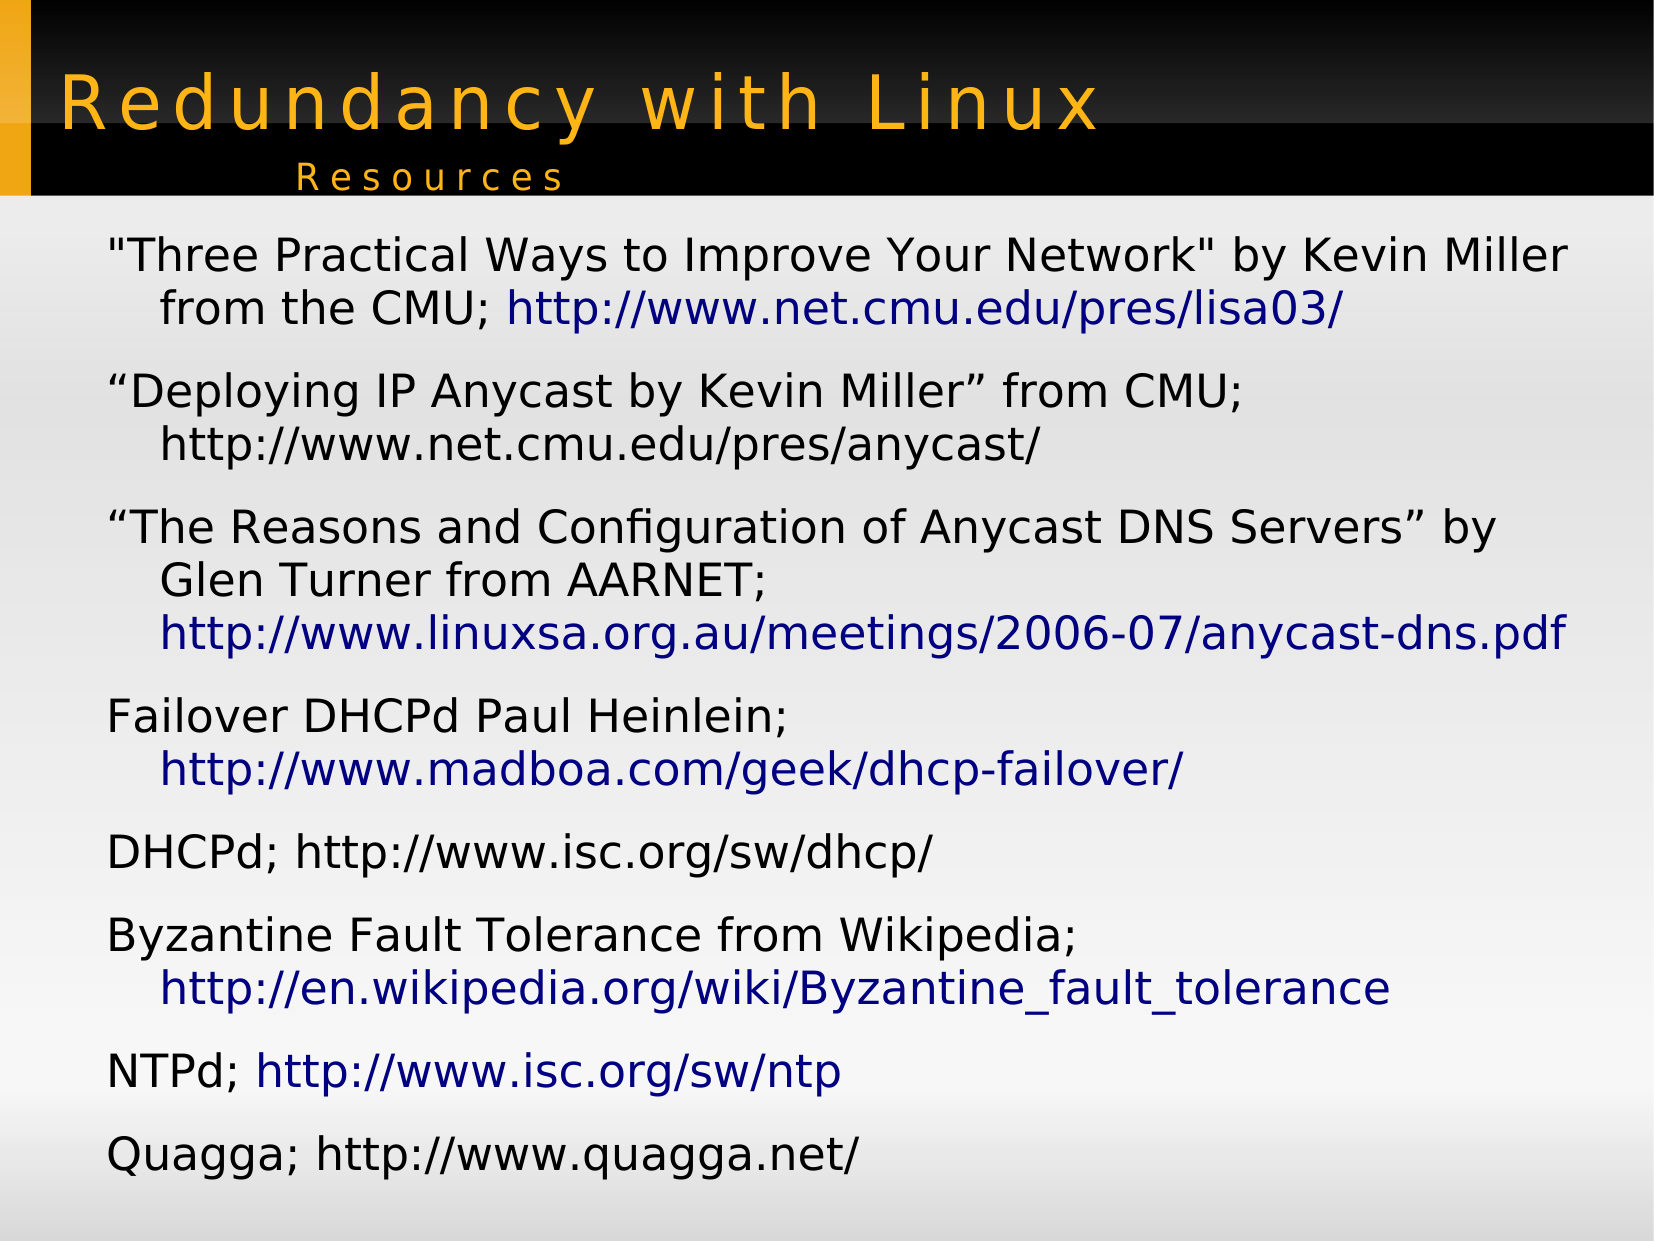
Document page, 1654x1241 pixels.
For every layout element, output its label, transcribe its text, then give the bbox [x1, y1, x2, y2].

title Resources [295, 118, 1063, 237]
list "Three Practical Ways to Improve Your Network" by Kevin Miller from the CMU; http://www.net.cmu.edu/pres/lisa03/ “Deploying IP Anycast by Kevin Miller” from CMU; http://www.net.cmu.edu/pres/anycast/ “The Reasons and Configuration of Anycast DNS Servers” by Glen Turner from AARNET; http://www.linuxsa.org.au/meetings/2006-07/anycast-dns.pdf Failover DHCPd Paul Heinlein; http://www.madboa.com/geek/dhcp-failover/ DHCPd; http://www.isc.org/sw/dhcp/ Byzantine Fault Tolerance from Wikipedia; http://en.wikipedia.org/wiki/Byzantine_fault_tolerance NTPd; http://www.isc.org/sw/ntp Quagga; http://www.quagga.net/ [88, 228, 1577, 1182]
title Redundancy with Linux [59, 29, 1270, 178]
picture [0, 0, 1654, 1241]
